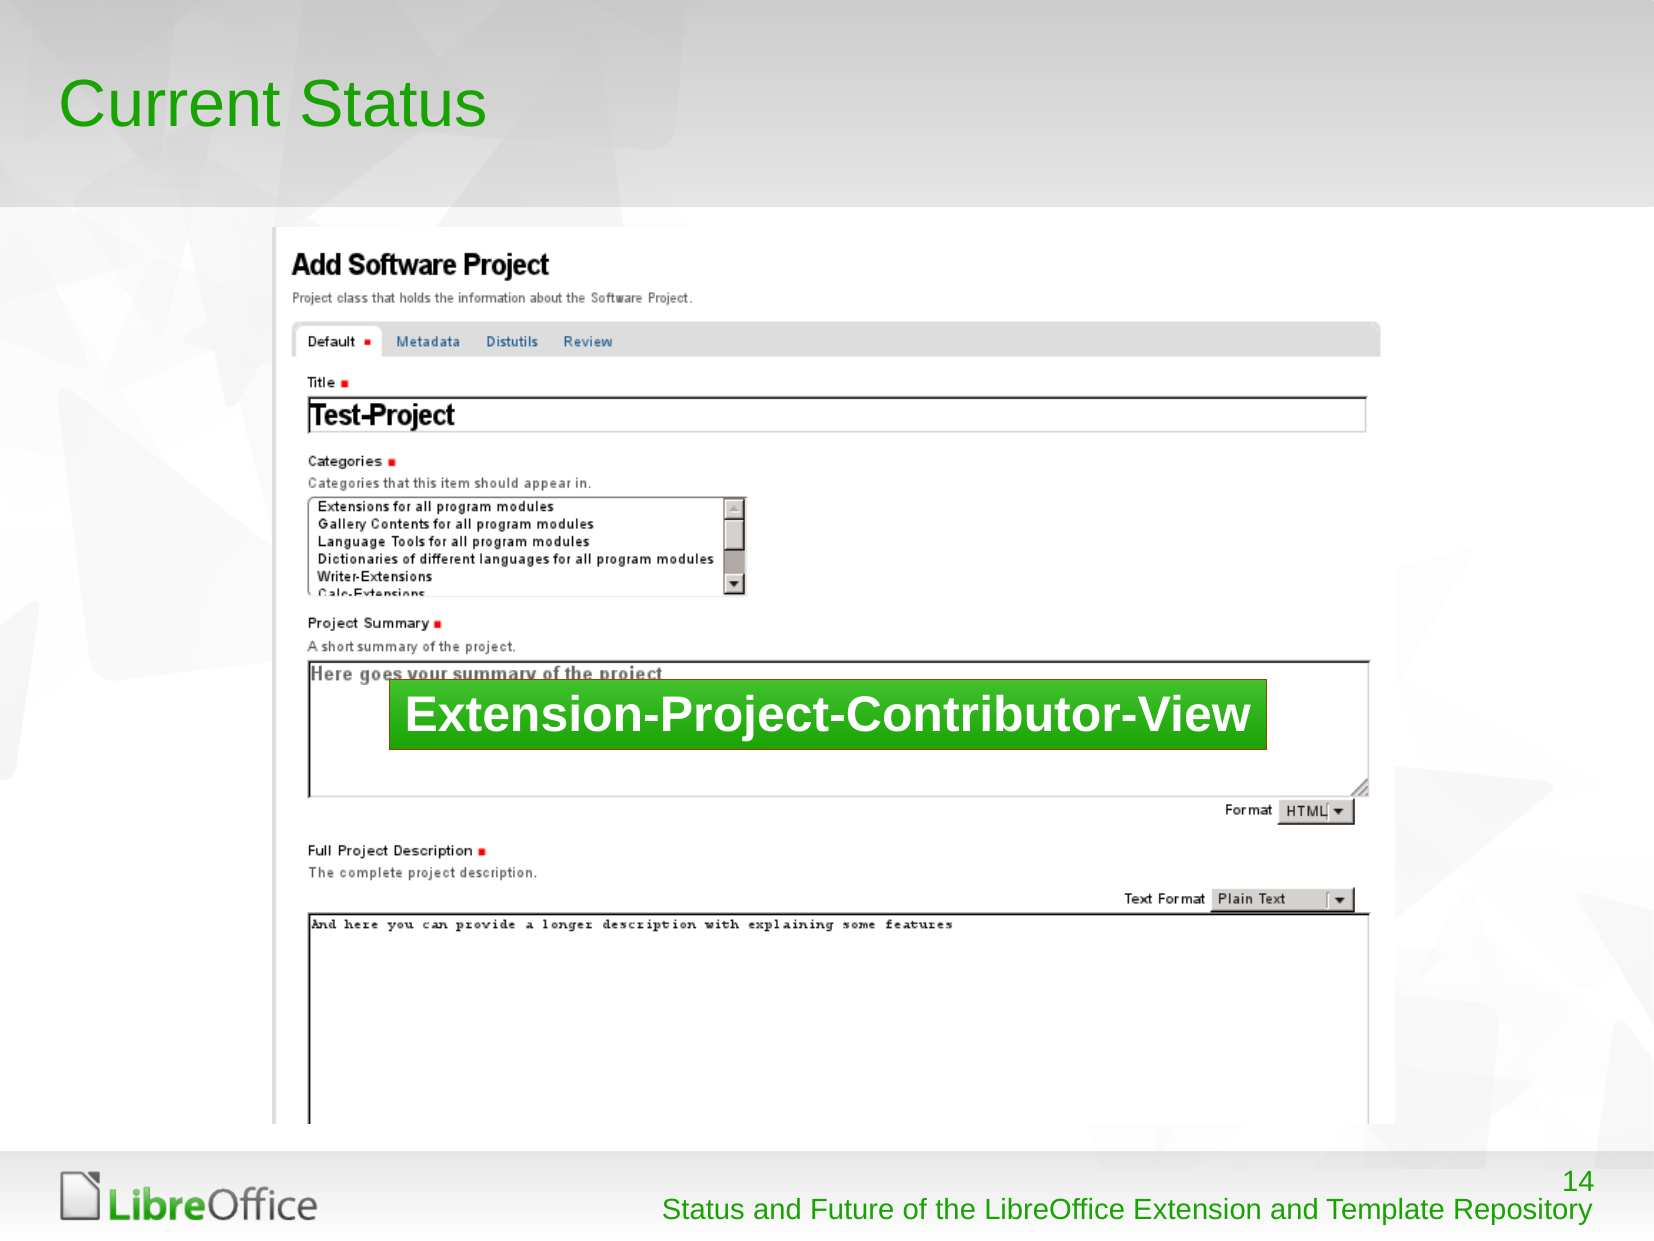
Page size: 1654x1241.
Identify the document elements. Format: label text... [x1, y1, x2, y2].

picture [41, 1152, 337, 1240]
text_box Extension-Project-Contributor-View [389, 679, 1266, 750]
title Current Status [59, 29, 1595, 178]
picture [0, 0, 1654, 1169]
